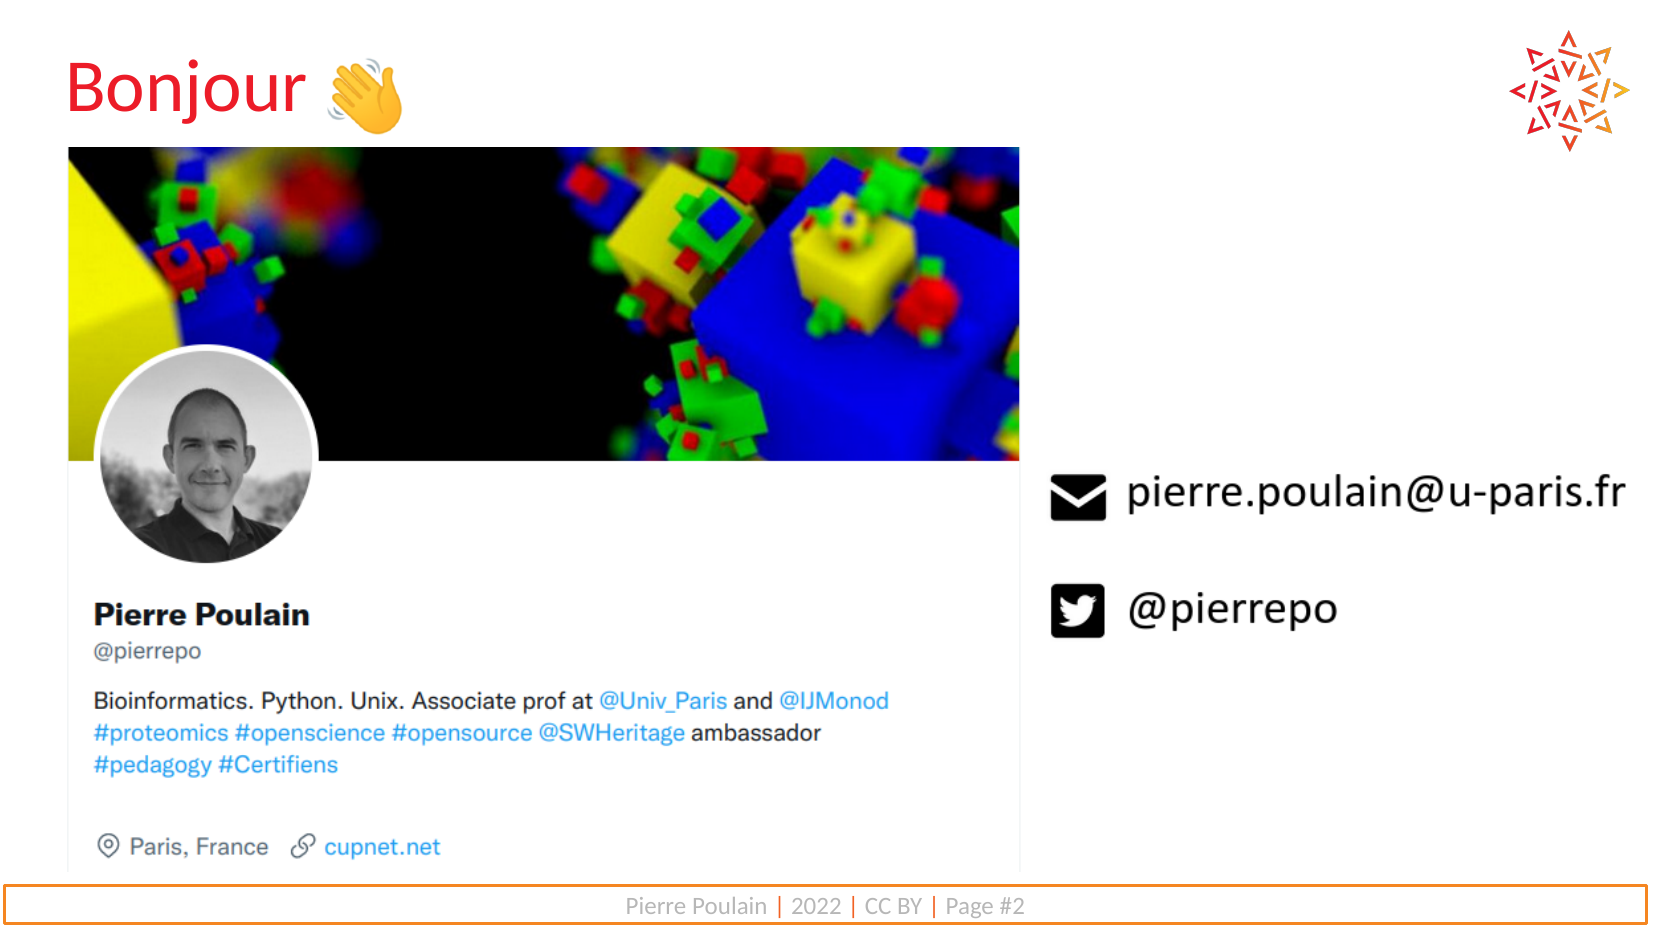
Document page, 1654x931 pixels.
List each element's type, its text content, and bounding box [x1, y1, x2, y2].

picture [1045, 426, 1647, 662]
picture [1554, 30, 1630, 152]
picture [66, 147, 1022, 872]
title Bonjour [64, 13, 1554, 169]
picture [325, 50, 406, 138]
